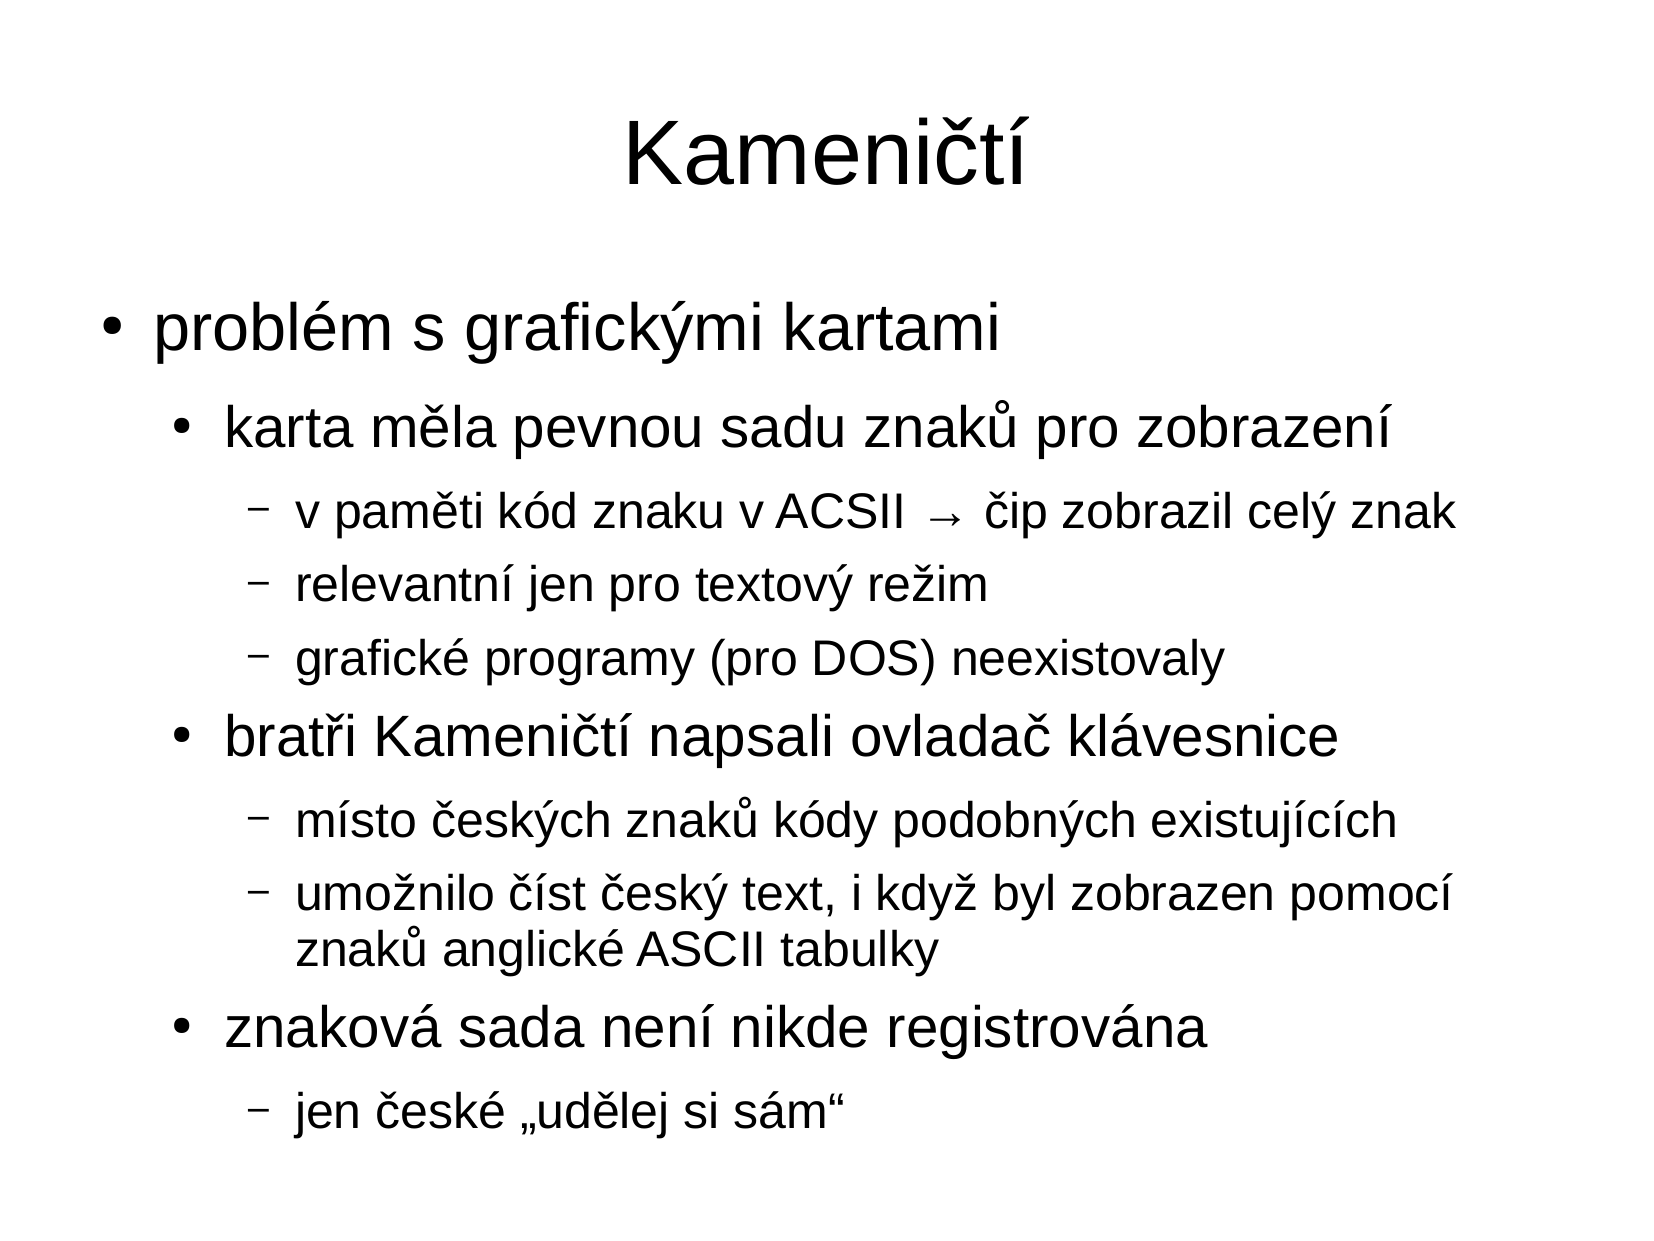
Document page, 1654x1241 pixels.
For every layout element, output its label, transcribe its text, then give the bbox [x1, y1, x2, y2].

list problém s grafickými kartami karta měla pevnou sadu znaků pro zobrazení v paměti kód znaku v ACSII → čip zobrazil celý znak relevantní jen pro textový režim grafické programy (pro DOS) neexistovaly bratři Kameničtí napsali ovladač klávesnice místo českých znaků kódy podobných existujících umožnilo číst český text, i když byl zobrazen pomocí znaků anglické ASCII tabulky znaková sada není nikde registrována jen české „udělej si sám“ [82, 290, 1571, 1182]
title Kameničtí [82, 49, 1571, 257]
